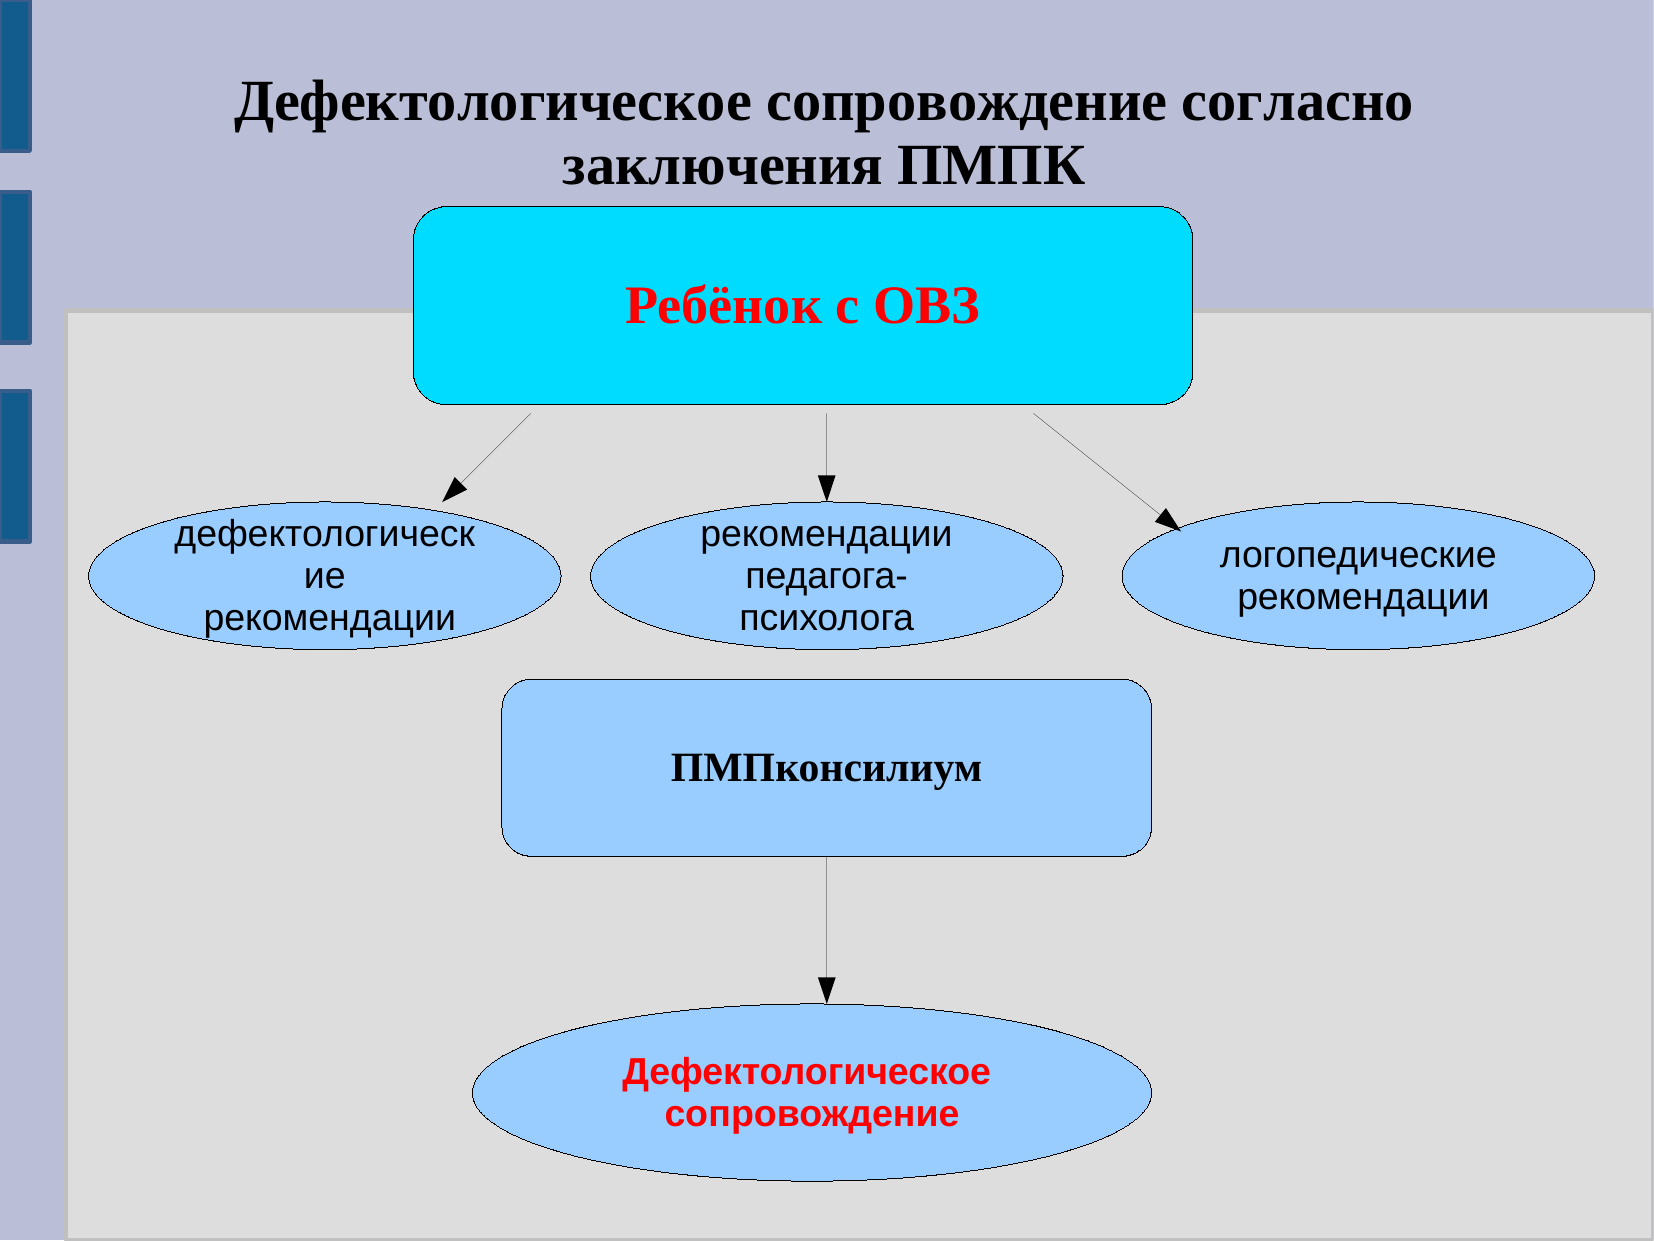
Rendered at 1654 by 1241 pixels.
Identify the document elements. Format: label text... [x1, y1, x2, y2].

title Дефектологическое сопровождение согласно заключения ПМПК [118, 29, 1531, 237]
text_box рекомендации педагога-психолога [590, 501, 1064, 650]
text_box Ребёнок с ОВЗ [413, 206, 1193, 405]
text_box логопедические рекомендации [1122, 501, 1595, 650]
text_box Дефектологическое сопровождение [472, 1003, 1152, 1182]
text_box ПМПконсилиум [501, 679, 1152, 857]
text_box дефектологические рекомендации [88, 501, 562, 650]
